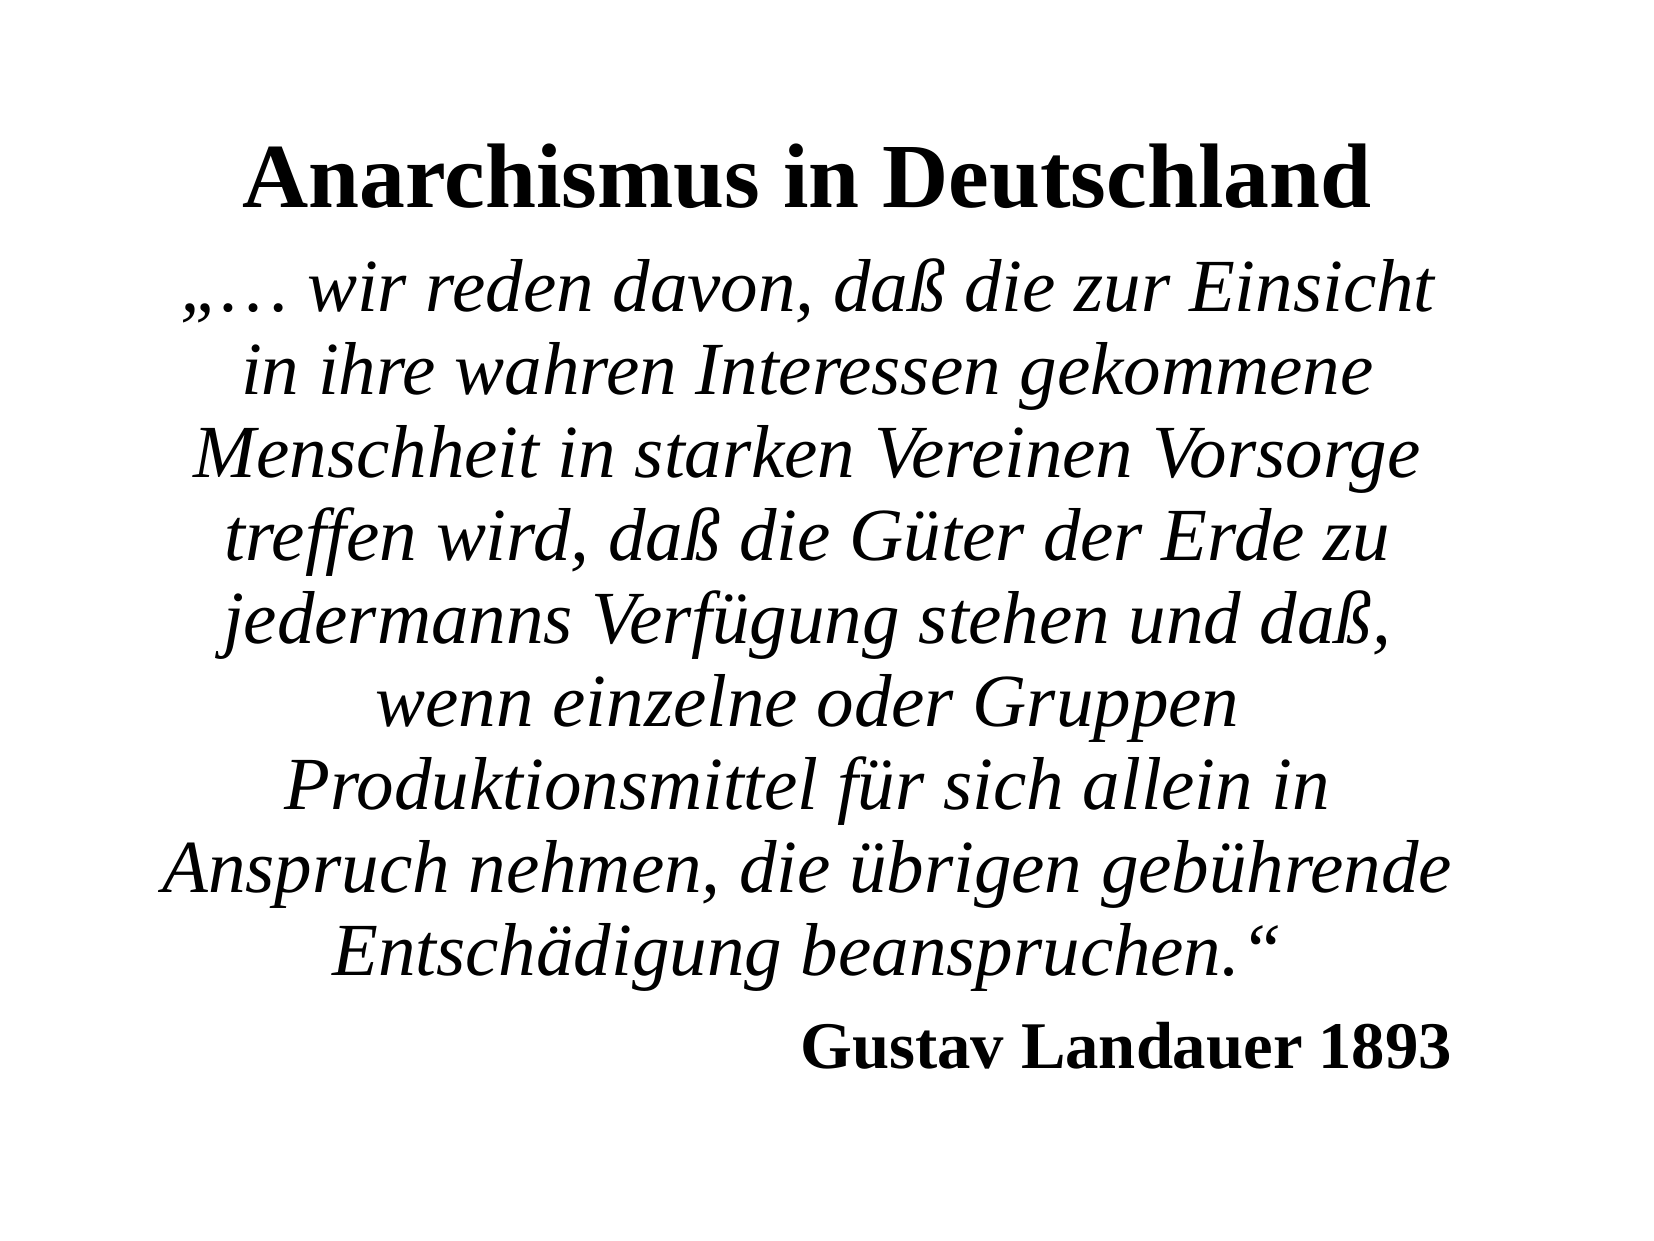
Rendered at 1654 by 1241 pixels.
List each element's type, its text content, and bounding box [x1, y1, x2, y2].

text_box Anarchismus in Deutschland „… wir reden davon, daß die zur Einsicht in ihre wahren Interessen gekommene Menschheit in starken Vereinen Vorsorge treffen wird, daß die Güter der Erde zu jedermanns Verfügung stehen und daß, wenn einzelne oder Gruppen Produktionsmittel für sich allein in Anspruch nehmen, die übrigen gebührende Entschädigung beanspruchen.“ Gustav Landauer 1893 [147, 118, 1506, 1091]
